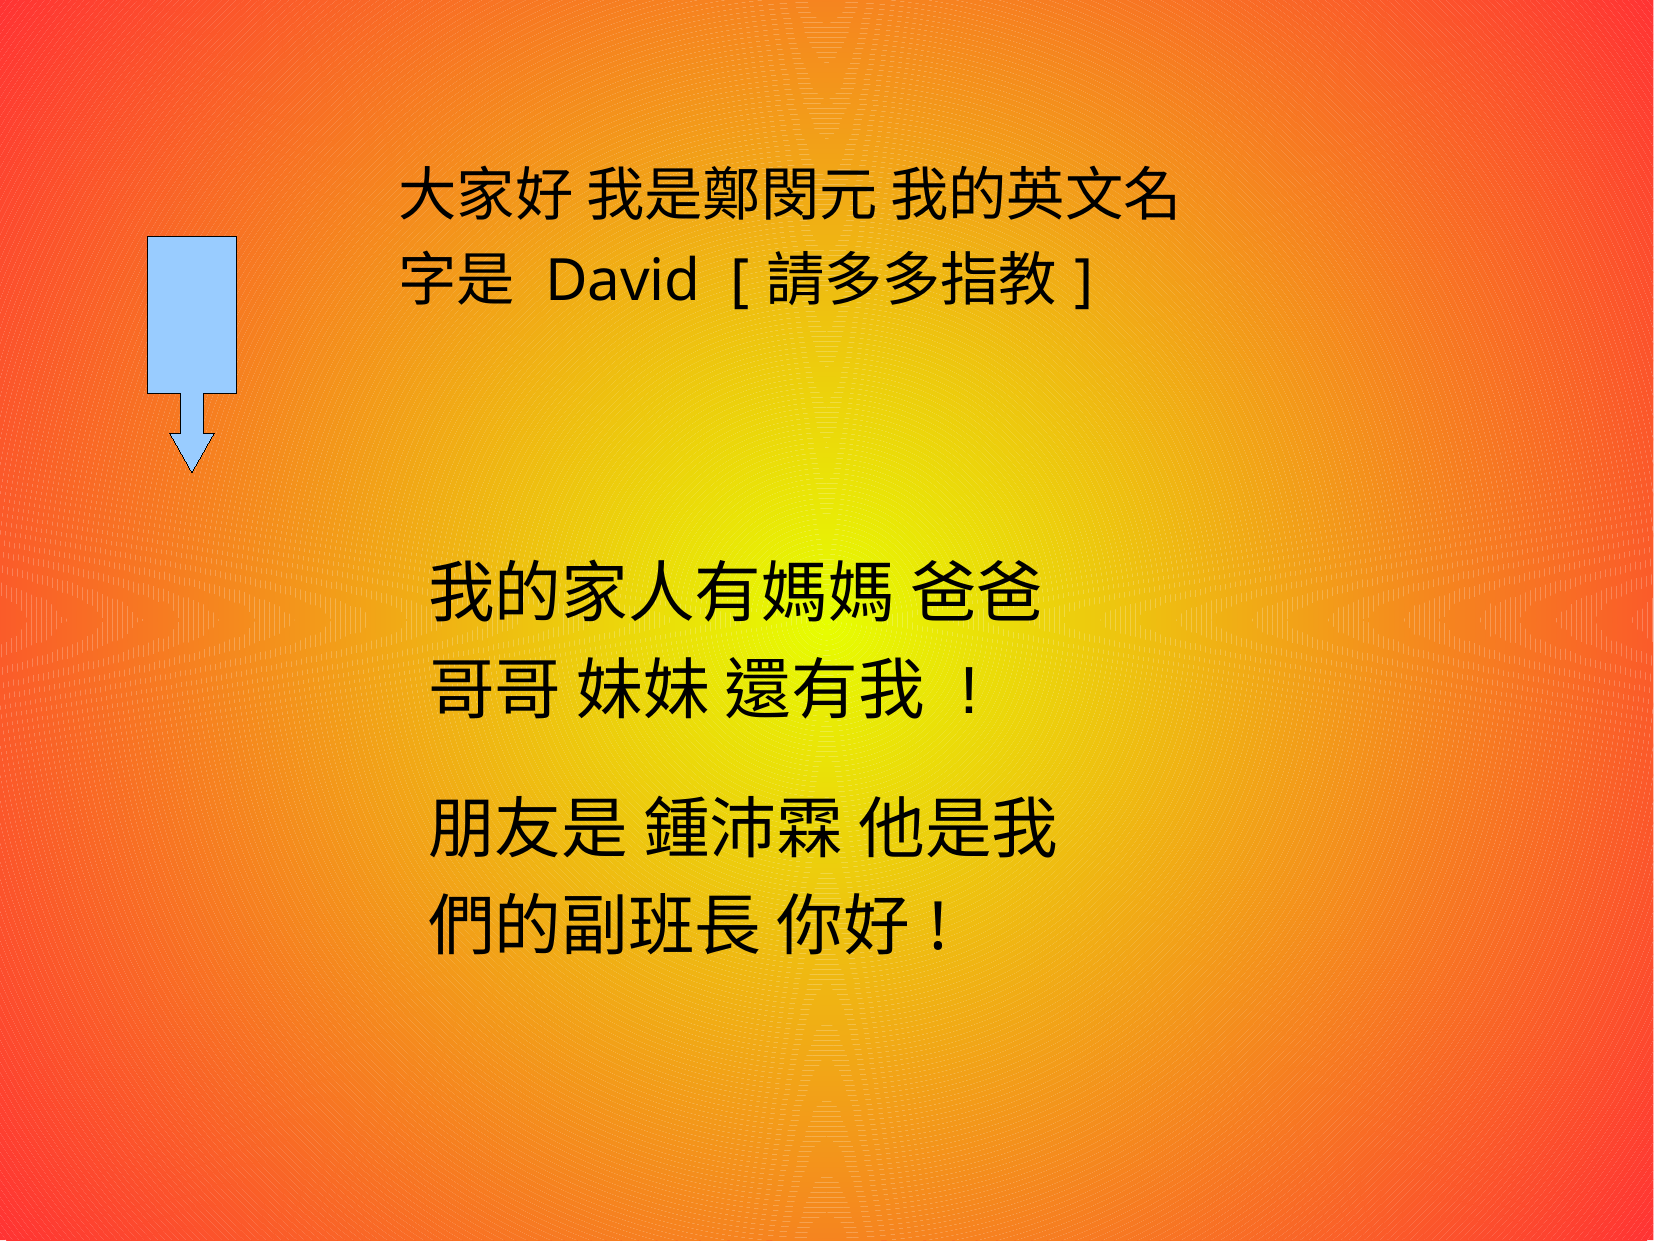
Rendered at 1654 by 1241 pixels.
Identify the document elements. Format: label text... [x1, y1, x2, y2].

text_box 大家好 我是鄭閔元 我的英文名字是 David [請多多指教] [383, 140, 1211, 273]
text_box 我的家人有媽媽 爸爸 哥哥 妹妹 還有我 ! [413, 531, 1093, 688]
text_box 朋友是 鍾沛霖 他是我們的副班長 你好! [413, 767, 1093, 917]
text_box [147, 236, 237, 473]
